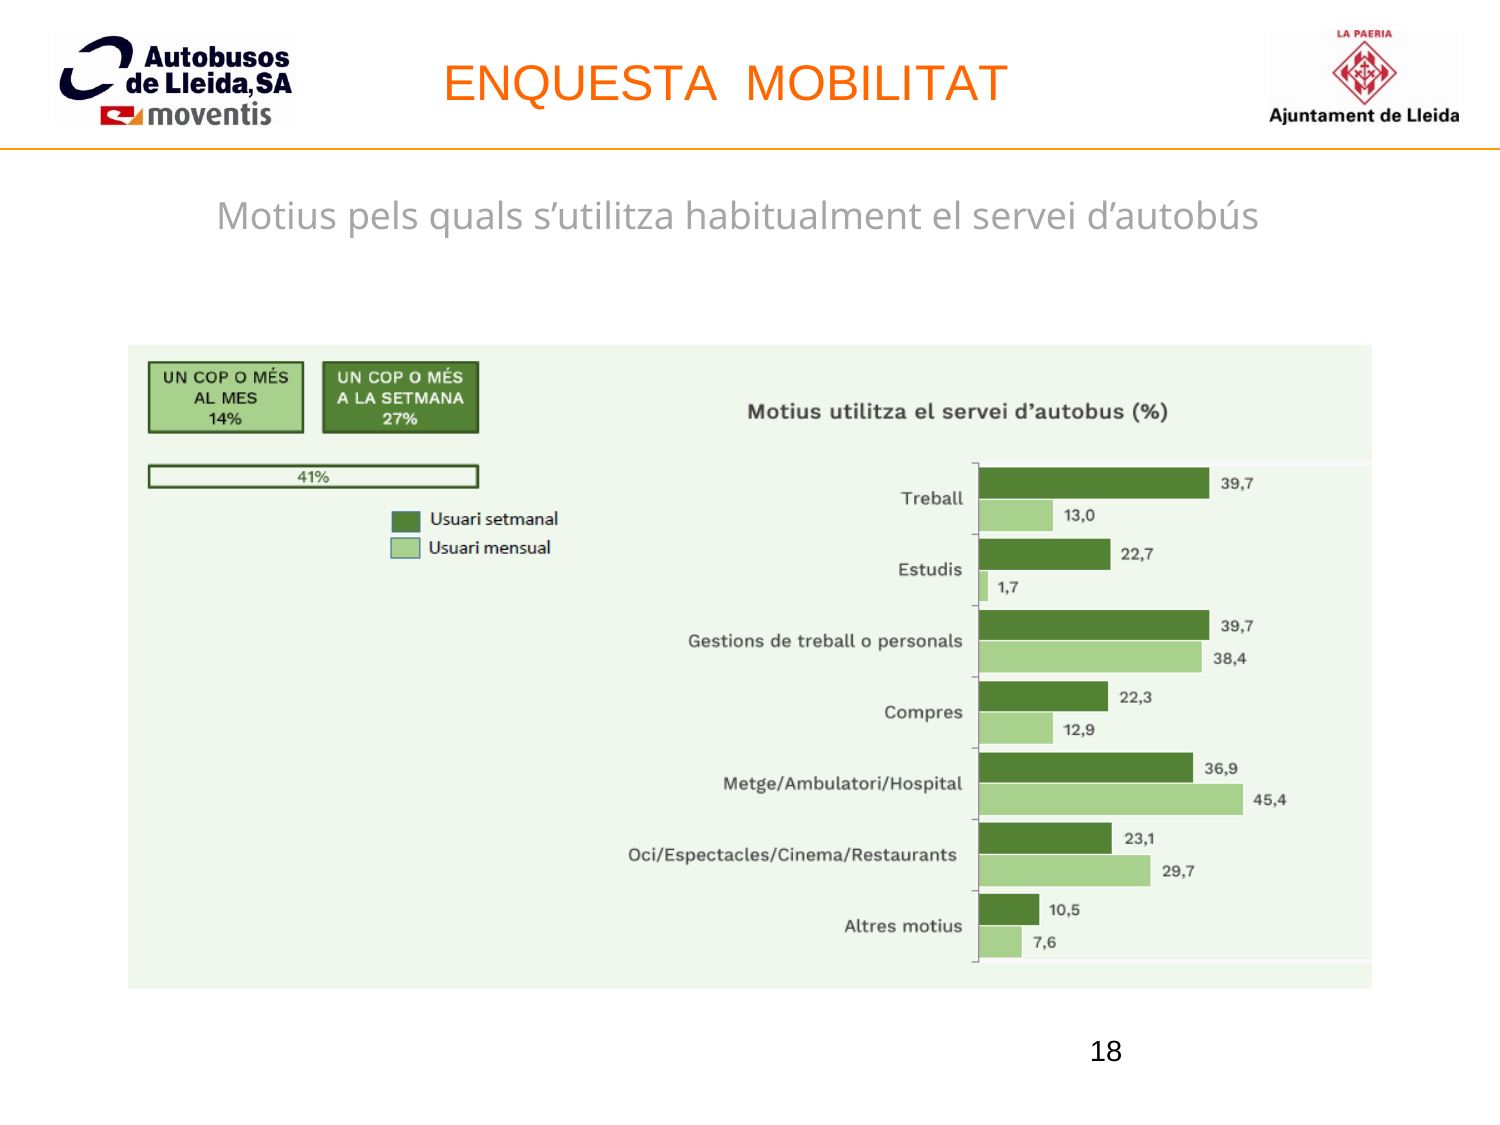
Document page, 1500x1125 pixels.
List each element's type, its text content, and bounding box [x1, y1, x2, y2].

text_box Motius pels quals s’utilitza habitualment el servei d’autobús [159, 184, 1317, 245]
text_box ENQUESTA MOBILITAT [360, 42, 1093, 114]
text_box 18 [1074, 1024, 1426, 1103]
picture [128, 345, 1372, 990]
